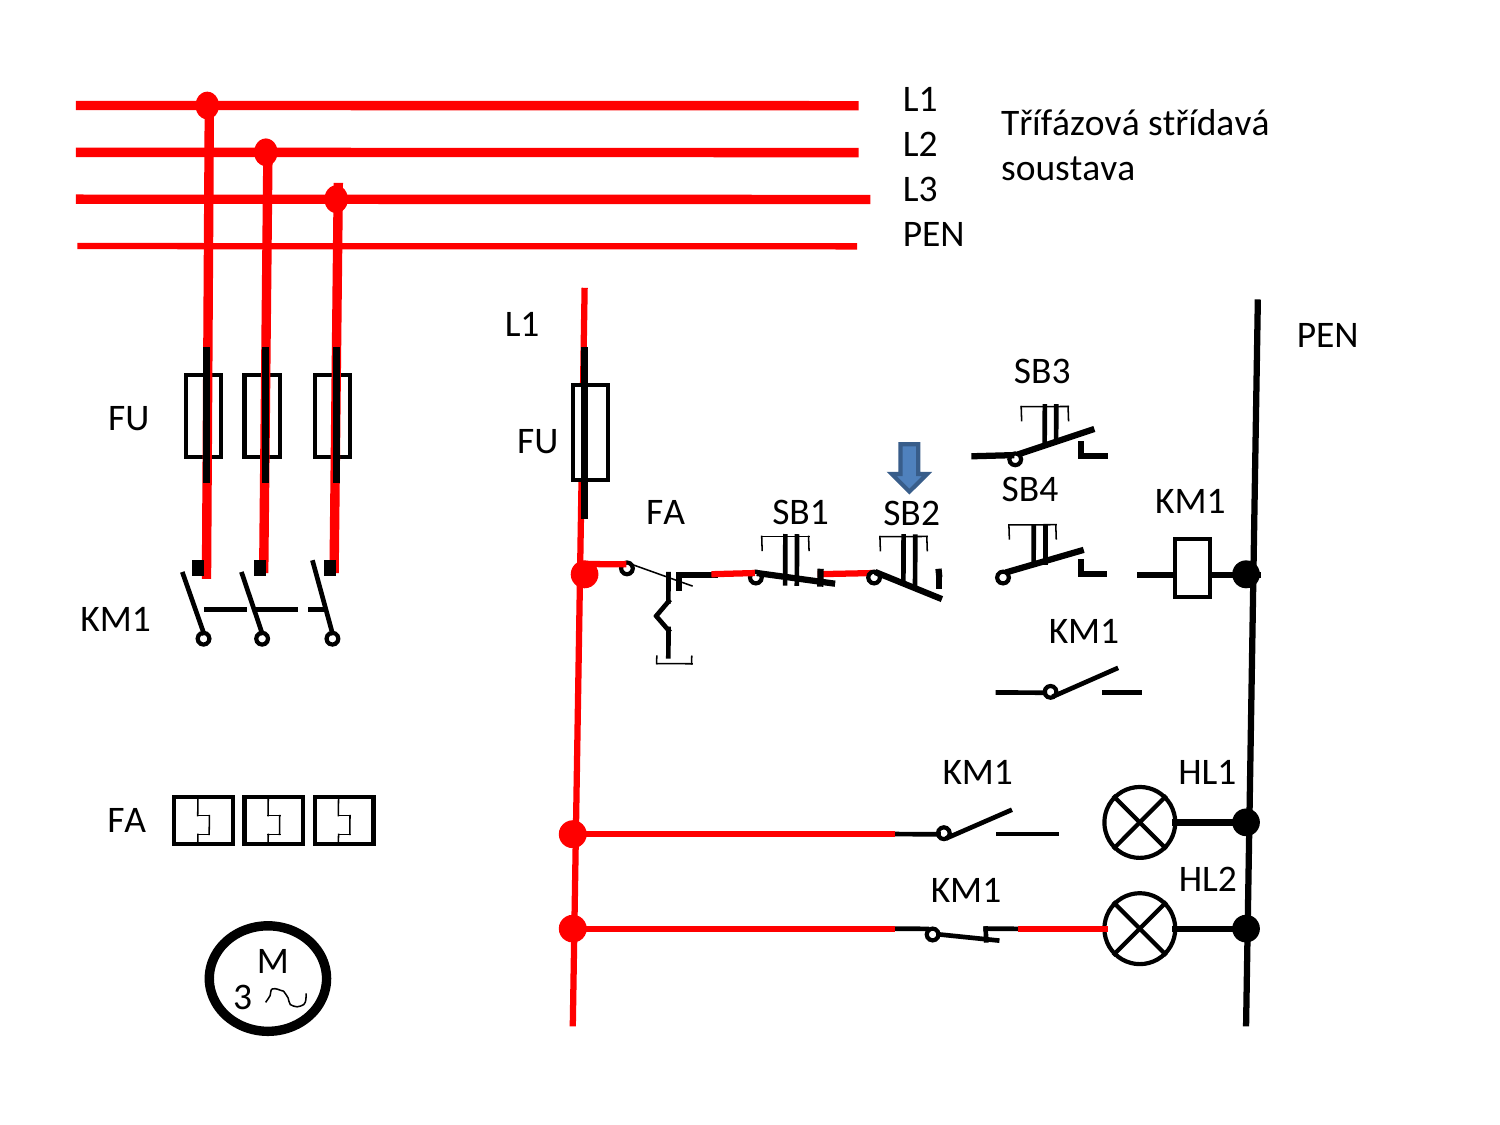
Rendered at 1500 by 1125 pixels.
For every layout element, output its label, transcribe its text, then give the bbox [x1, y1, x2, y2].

text_box [244, 796, 278, 844]
text_box [926, 928, 938, 941]
text_box 3 [218, 964, 294, 1025]
text_box HL2 [1164, 846, 1252, 907]
text_box FA [92, 786, 162, 848]
text_box M [262, 955, 268, 964]
text_box [314, 374, 331, 457]
text_box [197, 93, 217, 118]
text_box SB2 [868, 479, 956, 541]
text_box [560, 916, 585, 941]
text_box [572, 562, 597, 587]
text_box L1 [490, 290, 573, 352]
text_box [1234, 916, 1258, 941]
text_box HL1 [1163, 739, 1306, 801]
text_box KM1 [1033, 597, 1135, 659]
text_box [340, 796, 374, 844]
text_box [326, 562, 335, 575]
text_box [891, 444, 928, 492]
text_box [560, 822, 585, 847]
text_box [621, 562, 633, 575]
text_box [1174, 538, 1211, 598]
text_box [314, 796, 349, 844]
text_box [938, 827, 950, 840]
text_box [1104, 786, 1176, 858]
text_box [256, 633, 268, 645]
text_box FU [502, 408, 574, 470]
text_box [244, 374, 260, 457]
text_box FA [631, 479, 700, 541]
text_box PEN [1282, 302, 1374, 364]
text_box Třífázová střídavá soustava [986, 90, 1347, 196]
text_box M [277, 955, 282, 964]
text_box [750, 577, 762, 584]
text_box [1045, 685, 1057, 698]
text_box SB3 [999, 337, 1086, 399]
text_box [1234, 562, 1258, 587]
text_box KM1 [927, 739, 1028, 801]
text_box KM1 [65, 586, 166, 647]
text_box [209, 931, 242, 1007]
text_box [194, 562, 203, 575]
text_box [269, 796, 304, 844]
text_box KM1 [1140, 467, 1241, 529]
text_box [256, 140, 276, 165]
text_box SB1 [757, 479, 845, 541]
text_box [588, 385, 609, 480]
text_box [240, 937, 327, 1032]
text_box FU [93, 385, 165, 446]
text_box [199, 796, 233, 844]
text_box [185, 374, 203, 457]
text_box [868, 571, 880, 584]
text_box [197, 633, 210, 645]
text_box SB4 [986, 456, 1074, 517]
text_box [270, 374, 280, 457]
text_box [341, 374, 351, 457]
text_box [997, 571, 1009, 584]
text_box [256, 562, 264, 575]
text_box [326, 634, 339, 645]
text_box M [242, 928, 304, 990]
text_box [1009, 453, 1022, 466]
text_box KM1 [916, 857, 1017, 919]
text_box [1104, 893, 1176, 965]
text_box L1 L2 L3 PEN [888, 66, 980, 262]
text_box [572, 385, 581, 480]
text_box [326, 187, 346, 211]
text_box [1234, 810, 1258, 835]
text_box [212, 374, 222, 457]
text_box [174, 796, 208, 844]
